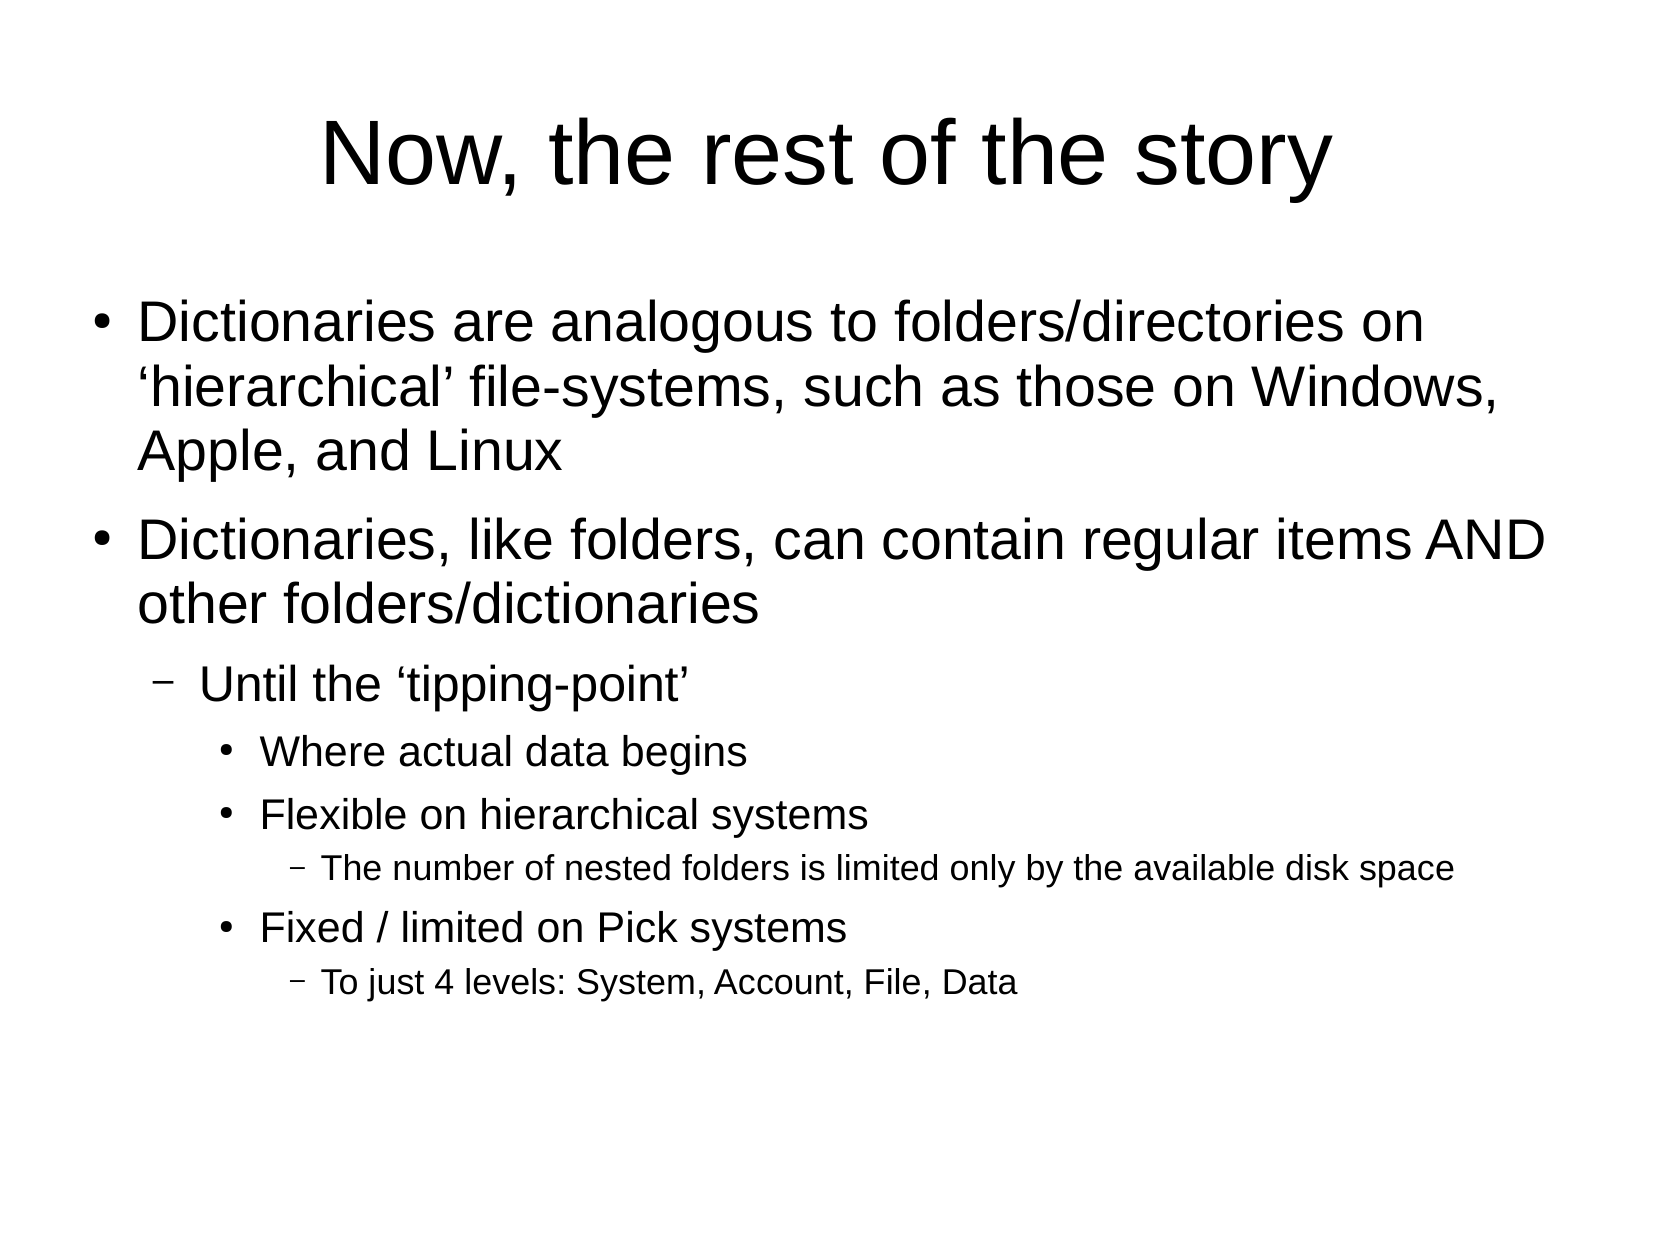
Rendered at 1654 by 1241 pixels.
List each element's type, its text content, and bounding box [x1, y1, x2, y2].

title Now, the rest of the story [82, 49, 1571, 257]
list Dictionaries are analogous to folders/directories on ‘hierarchical’ file-systems, such as those on Windows, Apple, and Linux Dictionaries, like folders, can contain regular items AND other folders/dictionaries Until the ‘tipping-point’ Where actual data begins Flexible on hierarchical systems The number of nested folders is limited only by the available disk space Fixed / limited on Pick systems To just 4 levels: System, Account, File, Data [76, 290, 1565, 1010]
